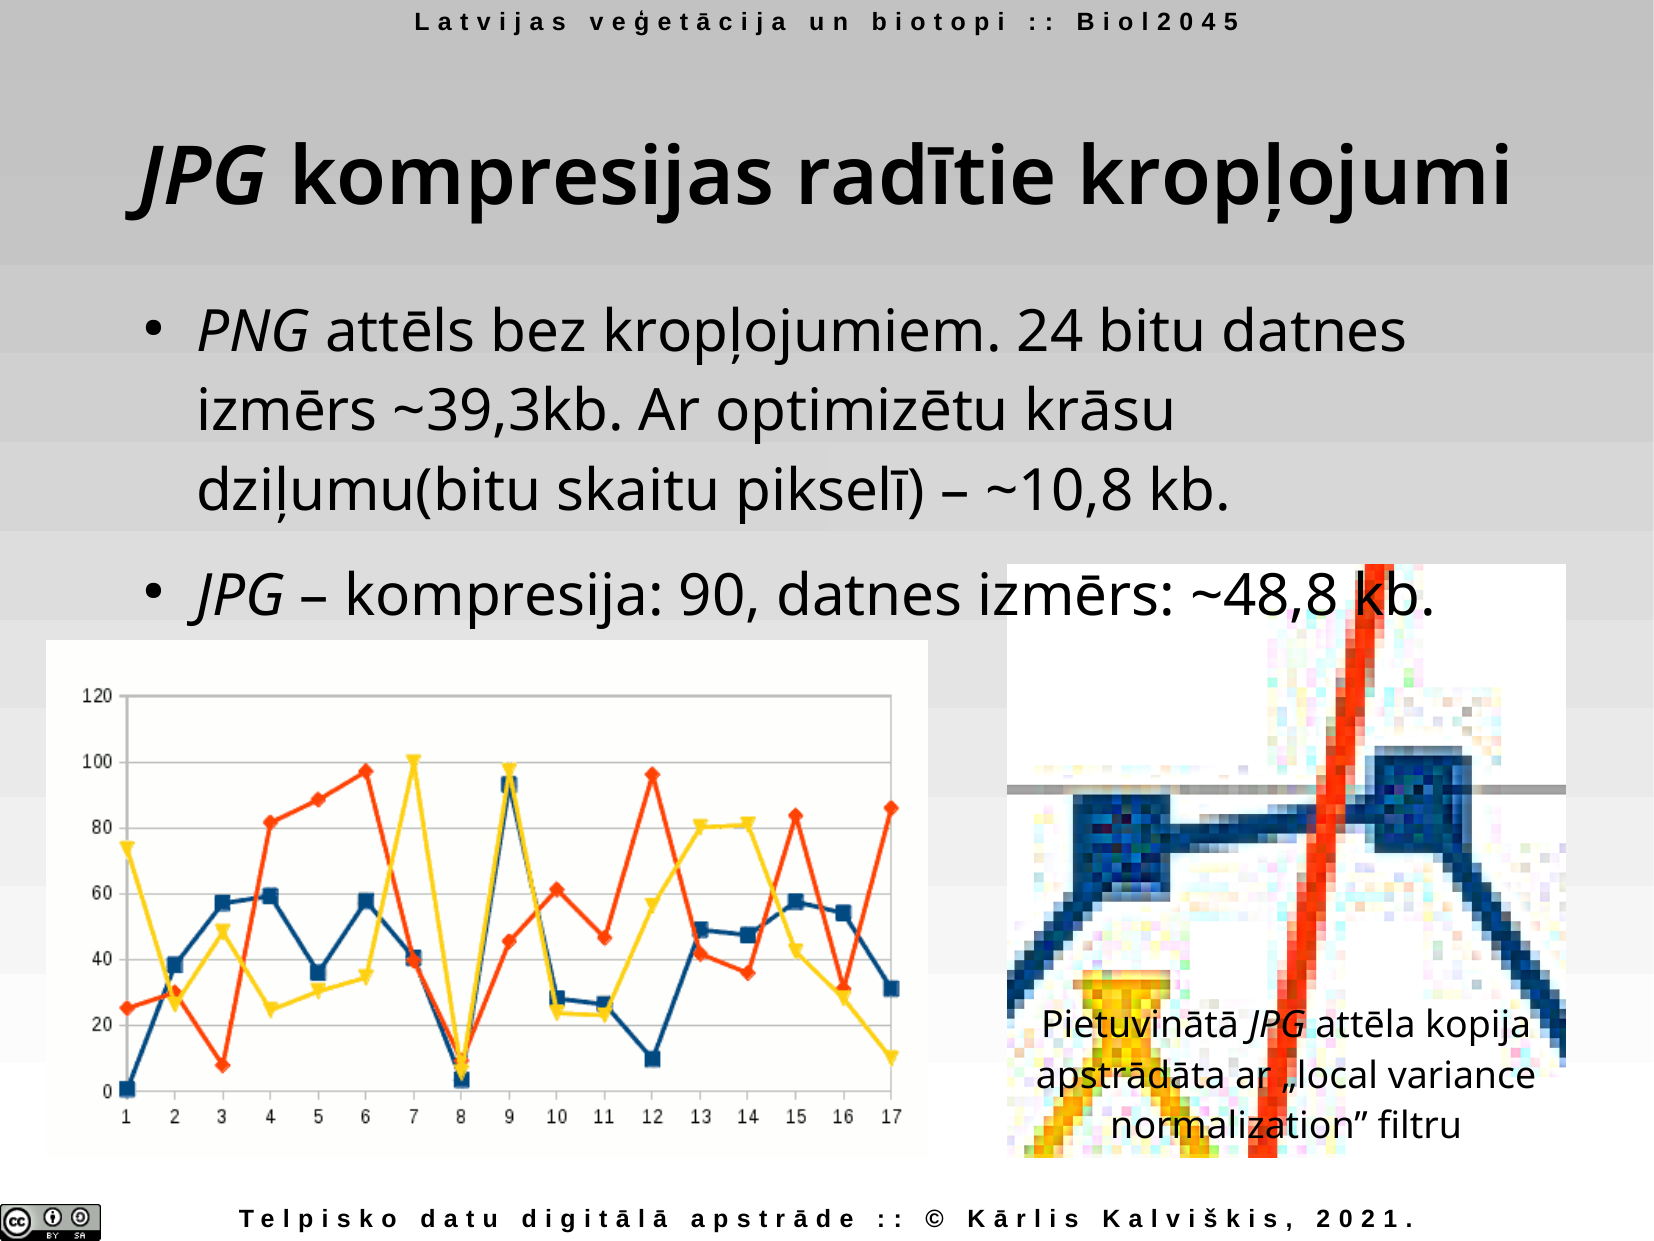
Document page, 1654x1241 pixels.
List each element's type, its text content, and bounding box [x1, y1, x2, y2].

picture [0, 0, 1654, 1241]
list PNG attēls bez kropļojumiem. 24 bitu datnes izmērs ~39,3kb. Ar optimizētu krāsu dziļumu(bitu skaitu pikselī) – ~10,8 kb. JPG – kompresija: 90, datnes izmērs: ~48,8 kb. [125, 289, 1529, 1113]
text_box Pietuvinātā JPG attēla kopija apstrādāta ar „local variance normalization” filtru [1007, 1007, 1566, 1158]
title JPG kompresijas radītie kropļojumi [29, 49, 1625, 296]
